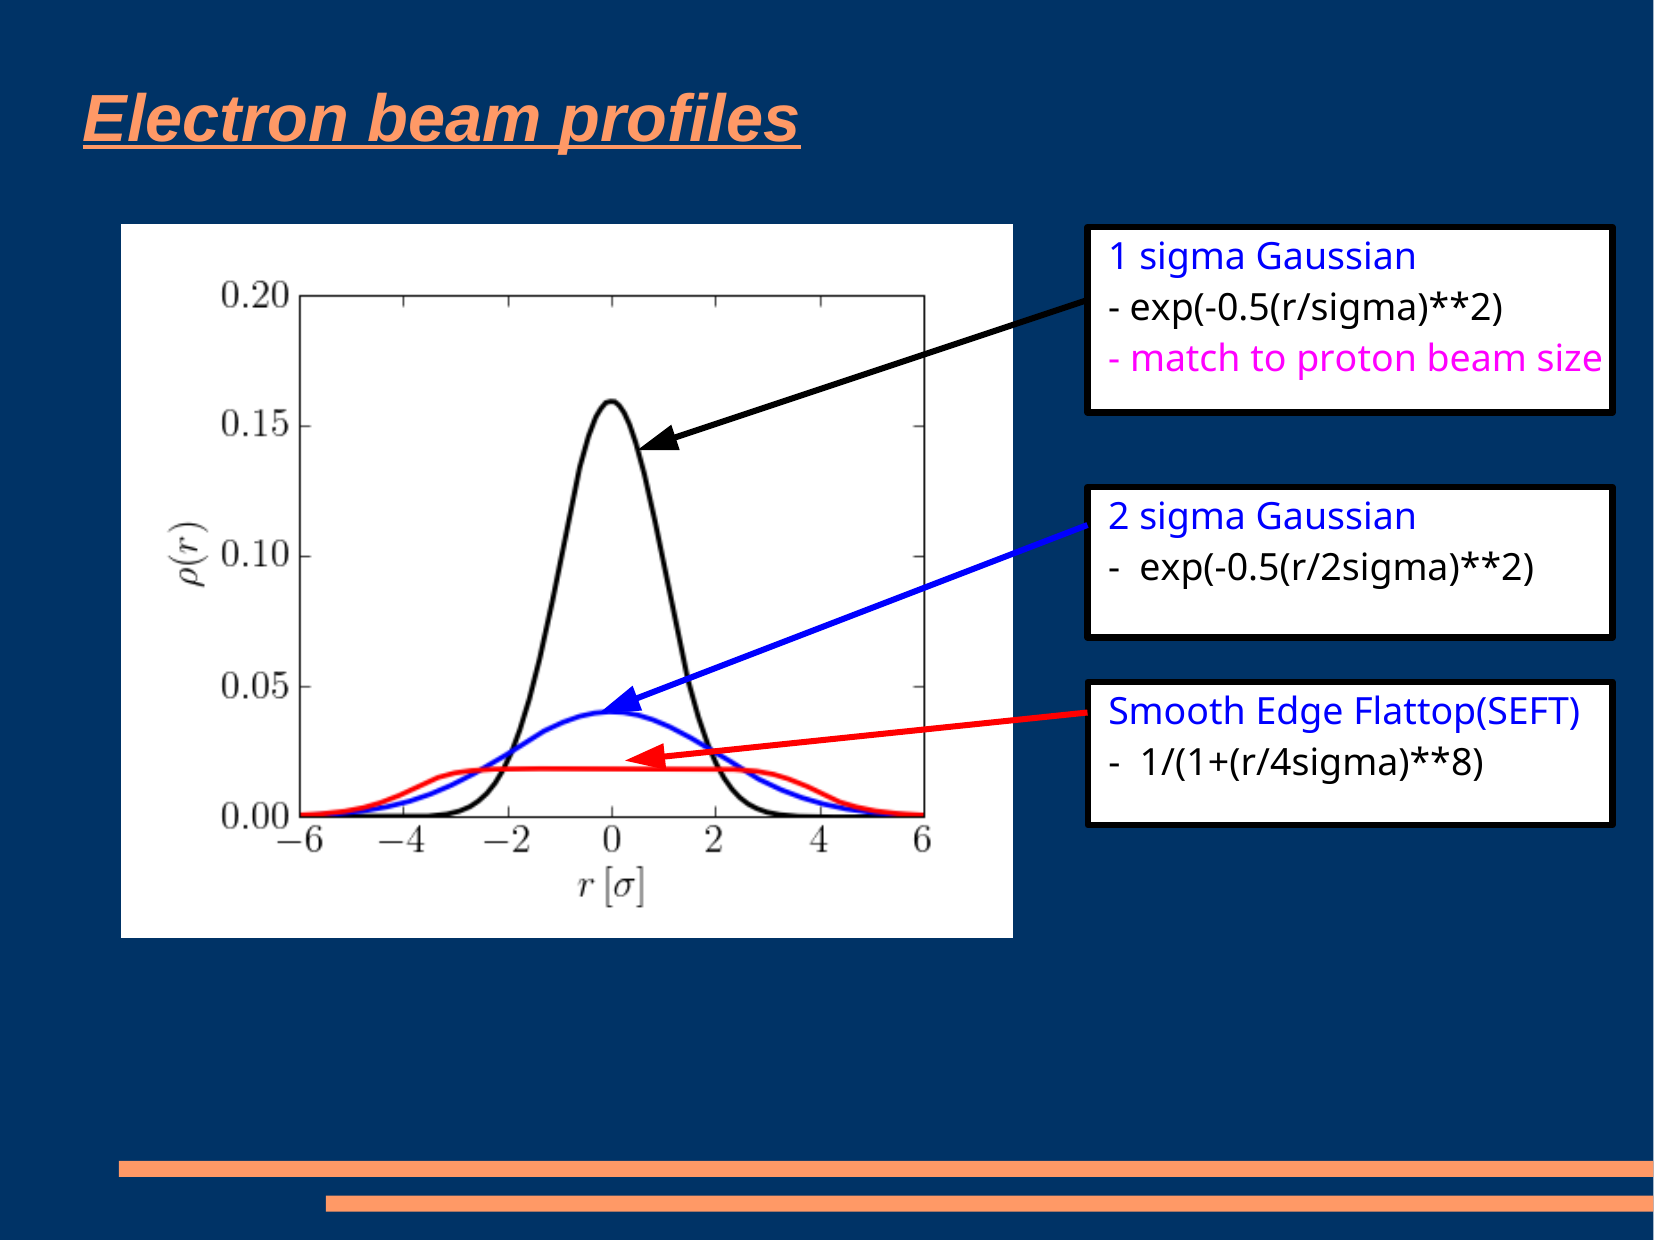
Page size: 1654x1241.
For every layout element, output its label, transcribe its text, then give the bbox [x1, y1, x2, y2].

picture [121, 224, 1013, 938]
list 1 sigma Gaussian - exp(-0.5(r/sigma)**2) - match to proton beam size [1087, 226, 1613, 413]
title Electron beam profiles [82, 49, 1571, 188]
list 2 sigma Gaussian - exp(-0.5(r/2sigma)**2) [1087, 486, 1613, 638]
list Smooth Edge Flattop(SEFT) - 1/(1+(r/4sigma)**8) [1087, 681, 1613, 826]
